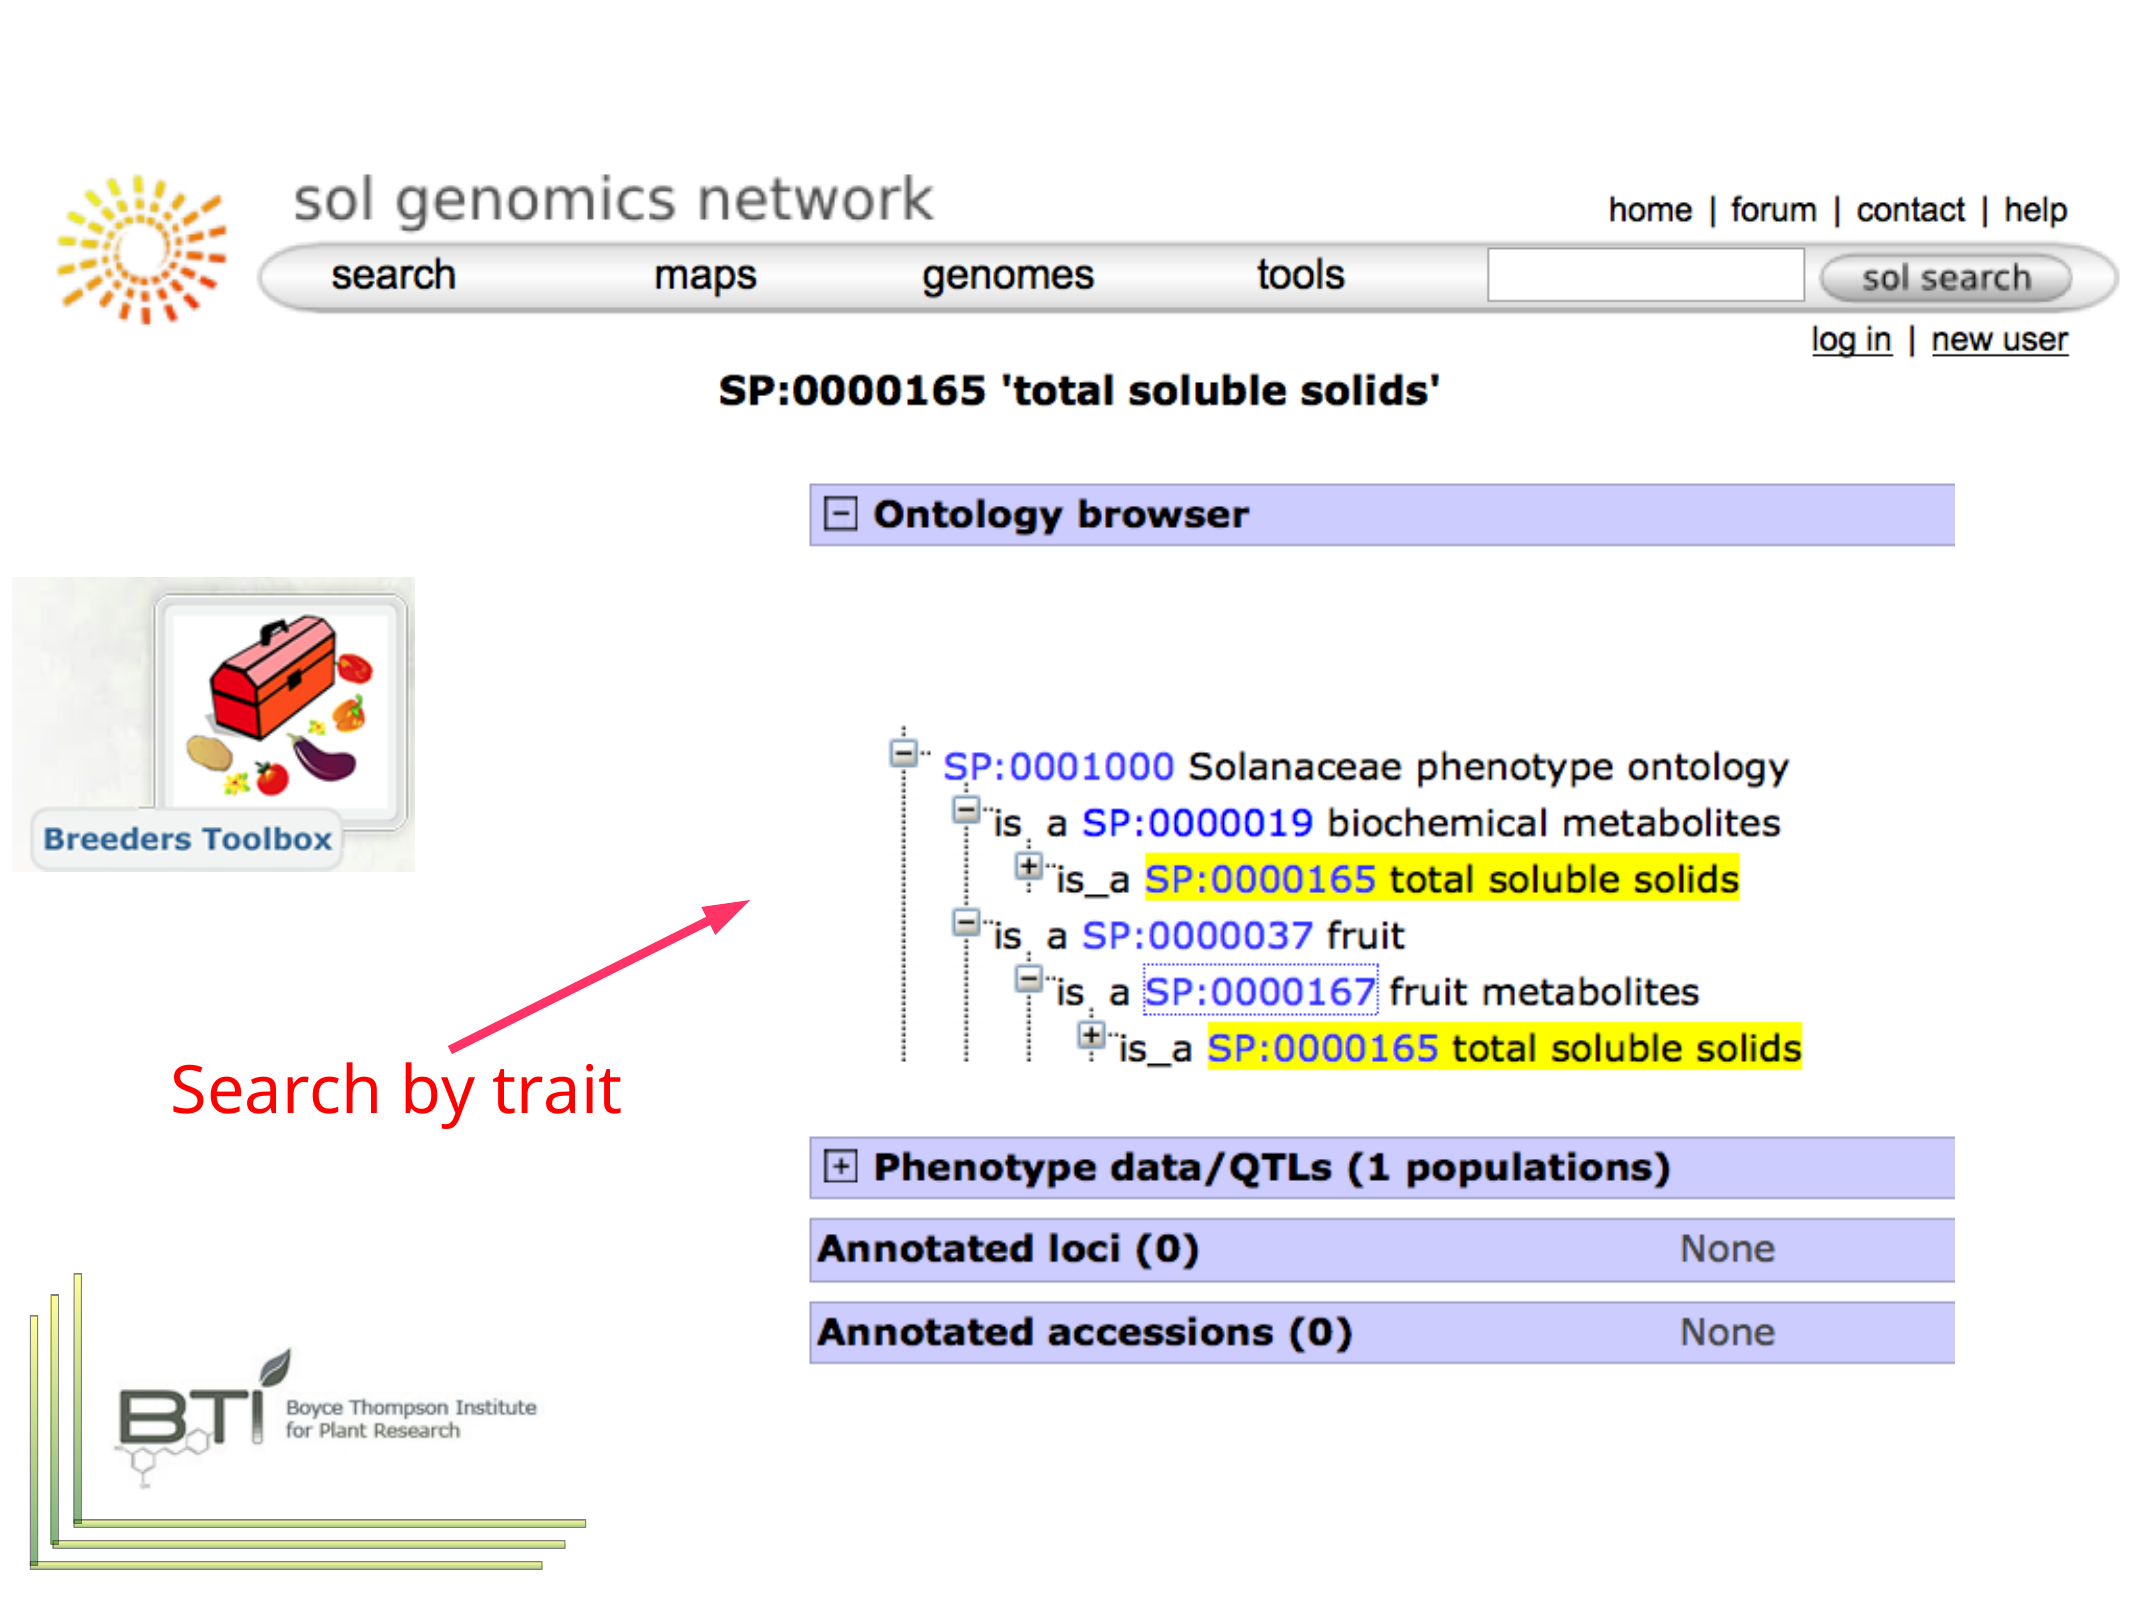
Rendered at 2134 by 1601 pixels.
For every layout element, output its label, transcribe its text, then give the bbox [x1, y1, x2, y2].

text_box [50, 1294, 566, 1549]
picture [109, 1346, 551, 1493]
picture [0, 158, 2133, 426]
text_box [29, 1315, 543, 1570]
text_box [73, 1273, 587, 1528]
picture [785, 457, 1955, 1377]
picture [12, 577, 415, 872]
text_box Search by trait [152, 1036, 641, 1129]
